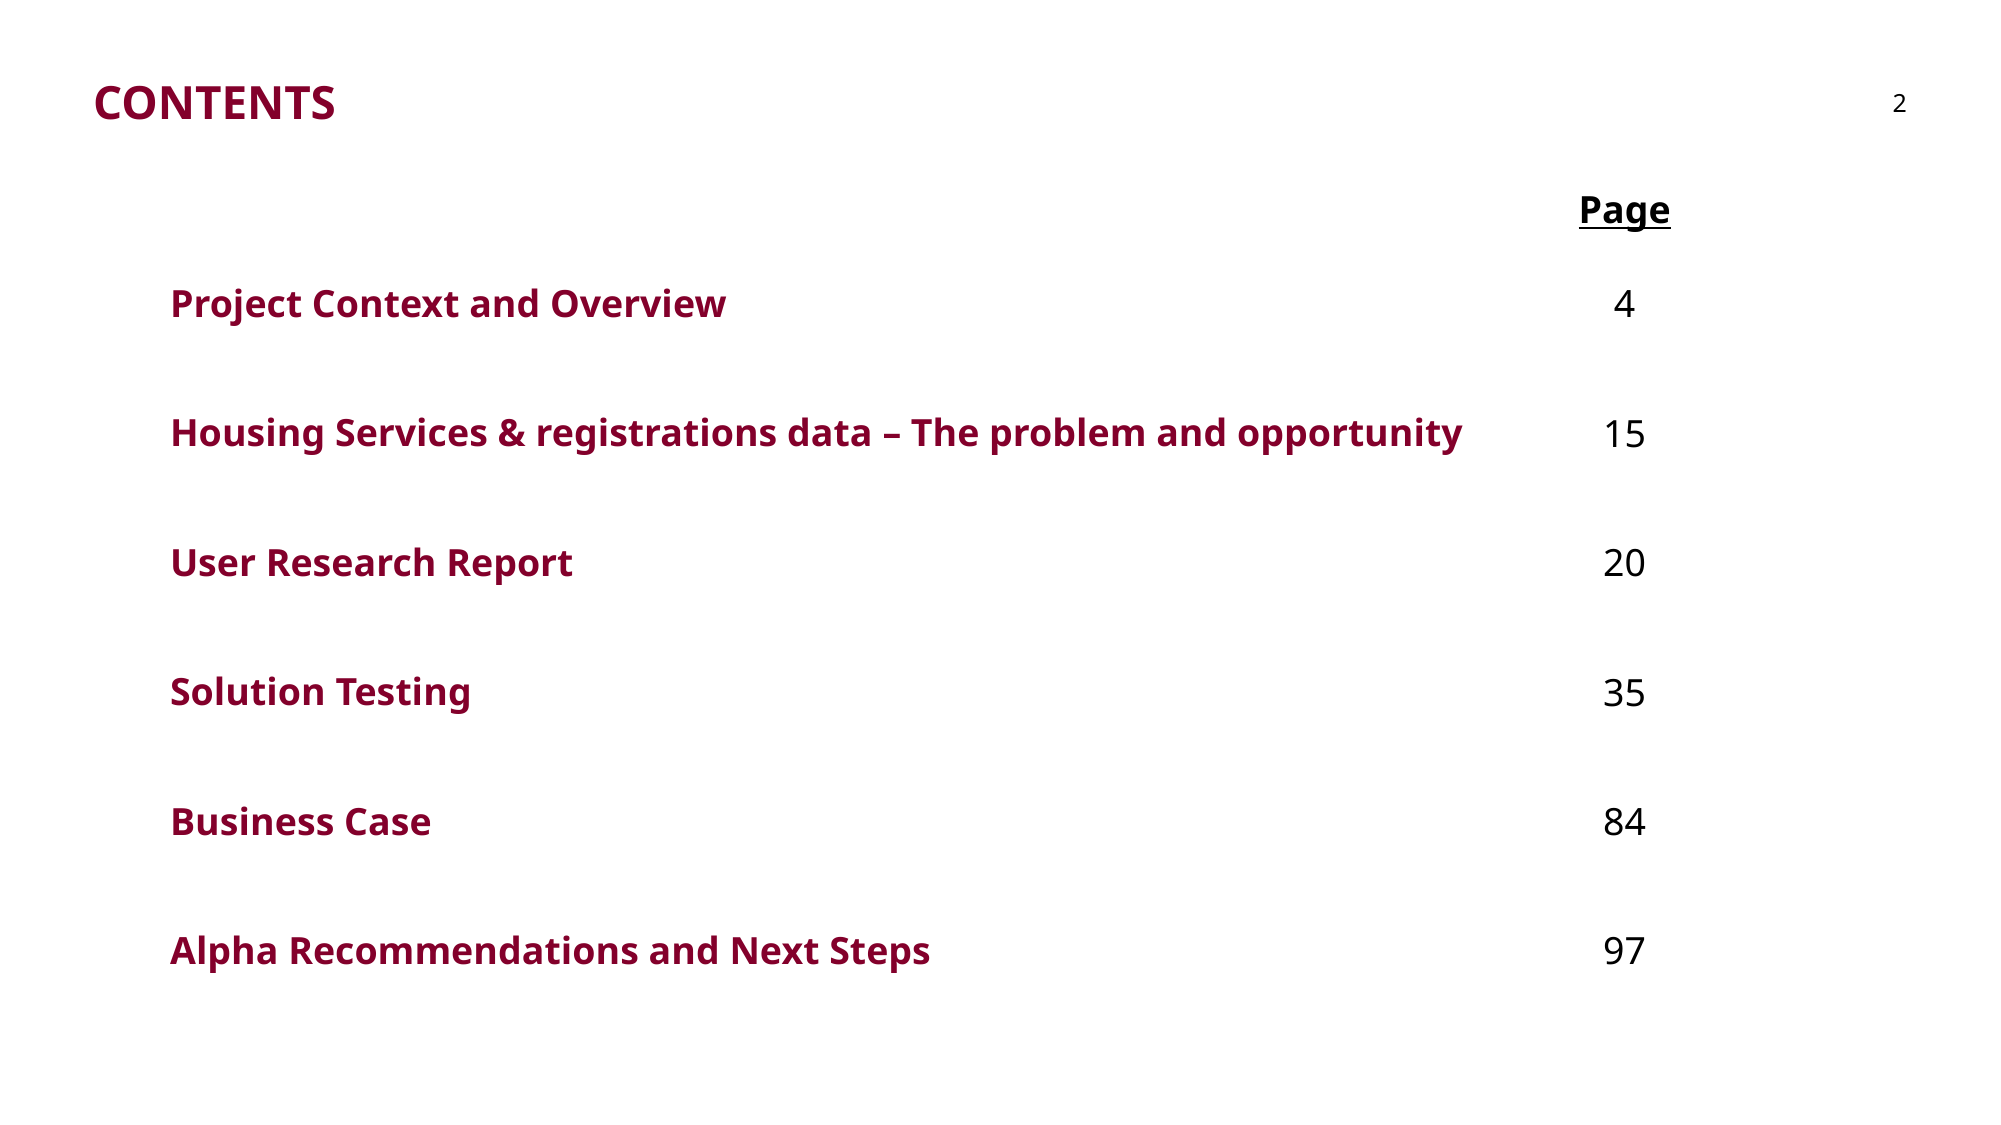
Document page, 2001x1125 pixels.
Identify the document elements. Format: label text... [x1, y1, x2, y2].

text_box Project Context and Overview [170, 246, 1474, 360]
text_box Alpha Recommendations and Next Steps [170, 893, 1474, 1006]
text_box Housing Services & registrations data – The problem and opportunity [170, 375, 1474, 488]
text_box 4 [1538, 246, 1711, 360]
text_box User Research Report [170, 505, 1474, 618]
text_box 20 [1538, 505, 1711, 618]
text_box 15 [1538, 376, 1711, 489]
title CONTENTS [93, 70, 1809, 205]
text_box 35 [1538, 634, 1711, 748]
slide_number 1 [1850, 87, 1907, 148]
text_box Solution Testing [170, 634, 1474, 747]
text_box 84 [1538, 764, 1711, 877]
text_box 97 [1538, 893, 1711, 1006]
text_box Page [1538, 178, 1711, 240]
text_box Business Case [170, 764, 1474, 877]
